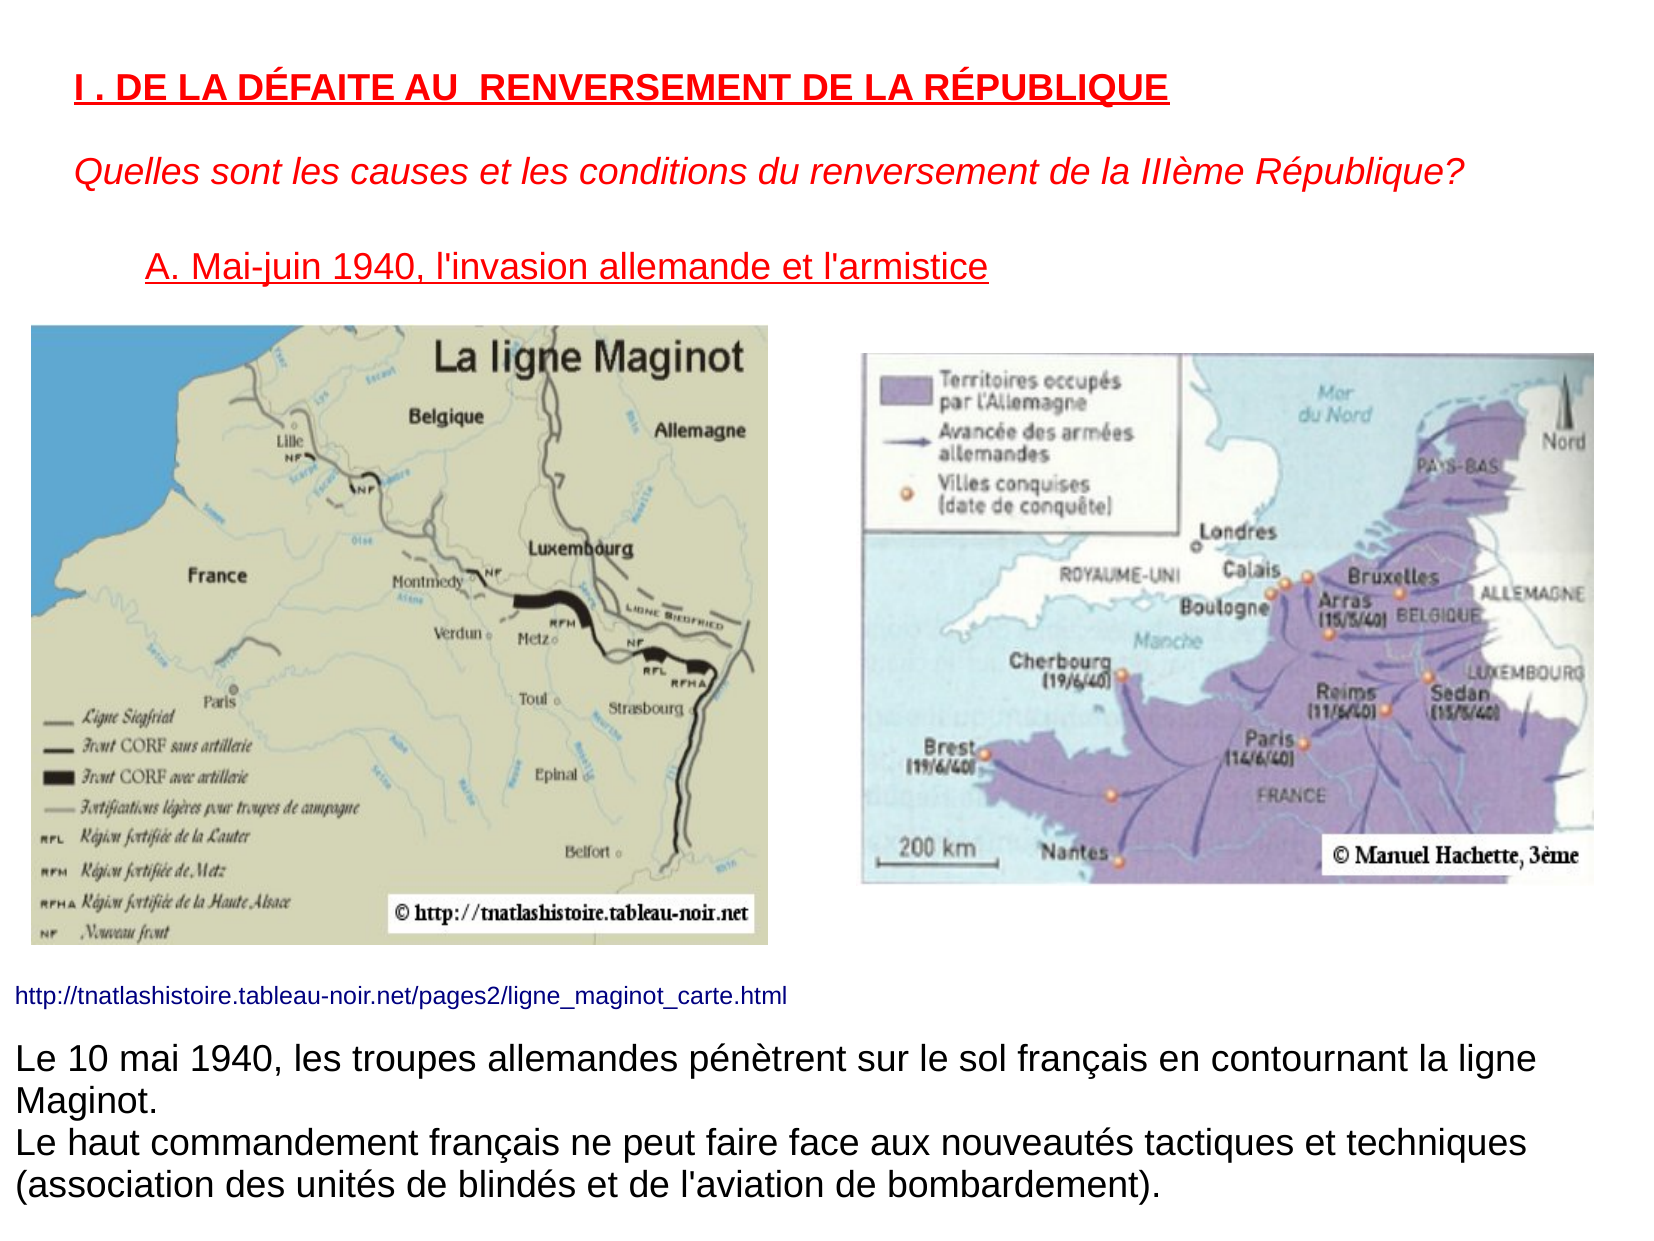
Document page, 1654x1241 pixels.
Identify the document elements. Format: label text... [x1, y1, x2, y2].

text_box A. Mai-juin 1940, l'invasion allemande et l'armistice [130, 238, 1004, 325]
picture [856, 353, 1594, 886]
picture [31, 324, 768, 945]
text_box I . DE LA DÉFAITE AU RENVERSEMENT DE LA RÉPUBLIQUE Quelles sont les causes et les conditions du renversement de la IIIème République? [59, 59, 1480, 201]
text_box http://tnatlashistoire.tableau-noir.net/pages2/ligne_maginot_carte.html [0, 974, 827, 1029]
text_box Le 10 mai 1940, les troupes allemandes pénètrent sur le sol français en contournant la ligne Maginot. Le haut commandement français ne peut faire face aux nouveautés tactiques et techniques (association des unités de blindés et de l'aviation de bombardement). [0, 1029, 1652, 1213]
